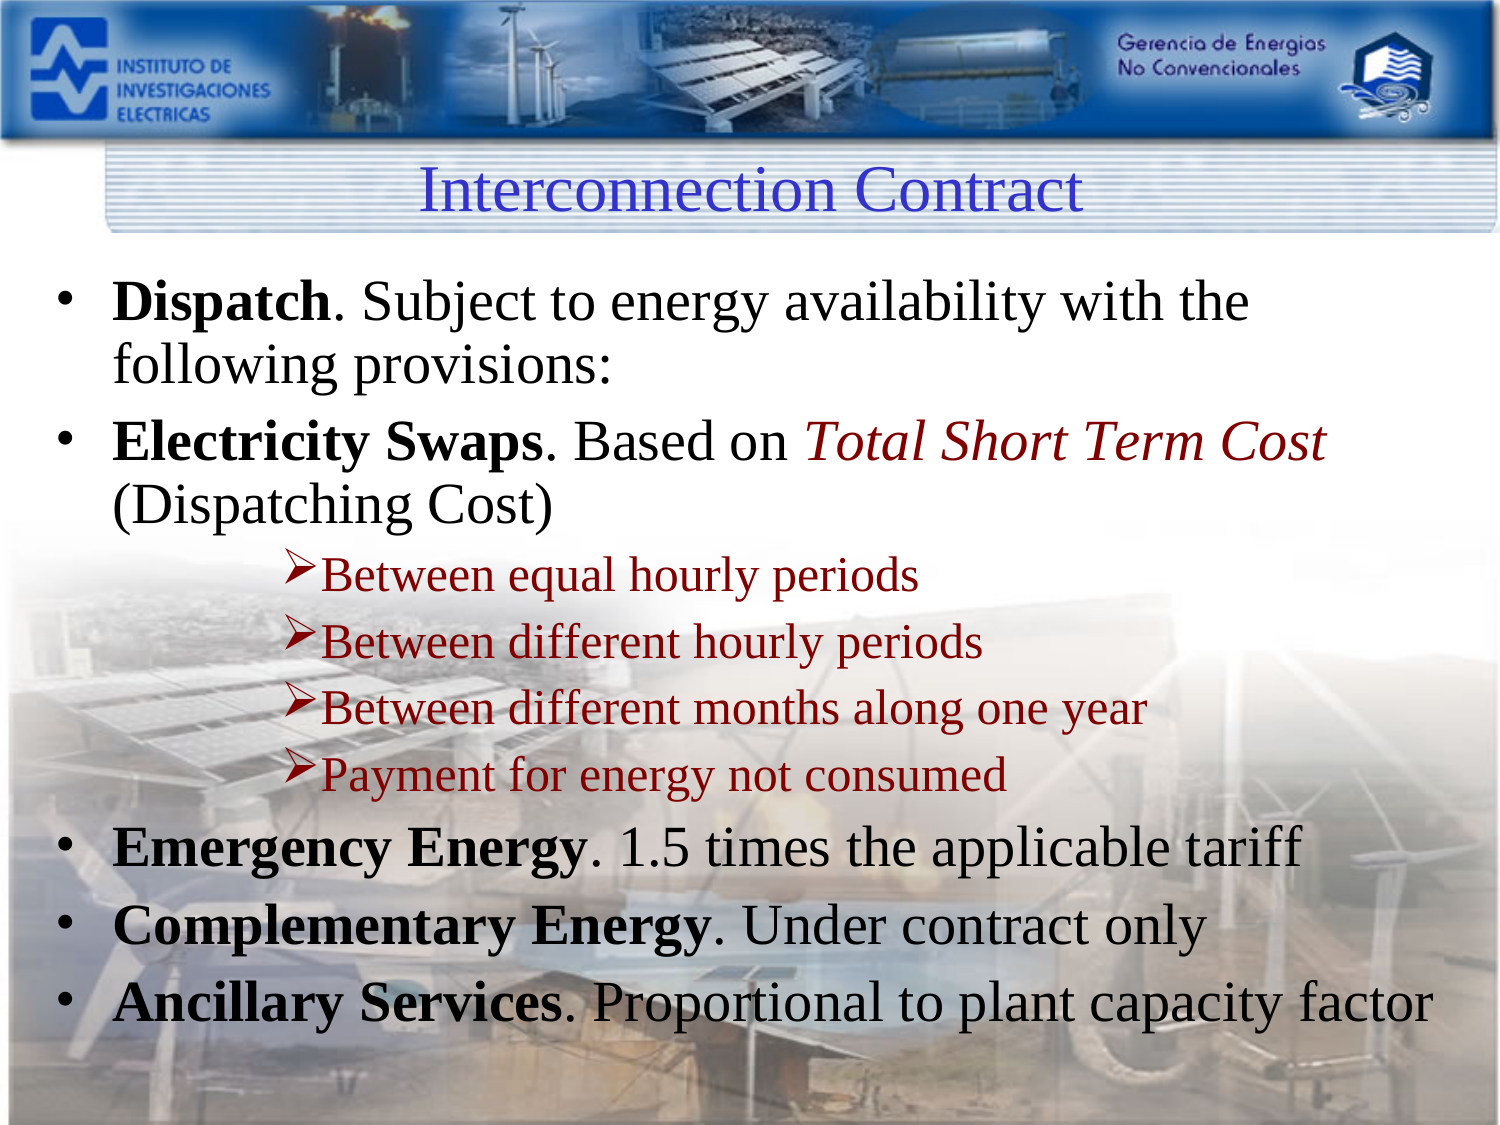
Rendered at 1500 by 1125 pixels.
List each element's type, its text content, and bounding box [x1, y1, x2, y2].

list Dispatch. Subject to energy availability with the following provisions: Electricity Swaps. Based on Total Short Term Cost (Dispatching Cost) Between equal hourly periods Between different hourly periods Between different months along one year Payment for energy not consumed Emergency Energy. 1.5 times the applicable tariff Complementary Energy. Under contract only Ancillary Services. Proportional to plant capacity factor [41, 262, 1471, 1059]
picture [0, 293, 1500, 1125]
picture [0, 0, 1500, 233]
title Interconnection Contract [76, 137, 1427, 242]
